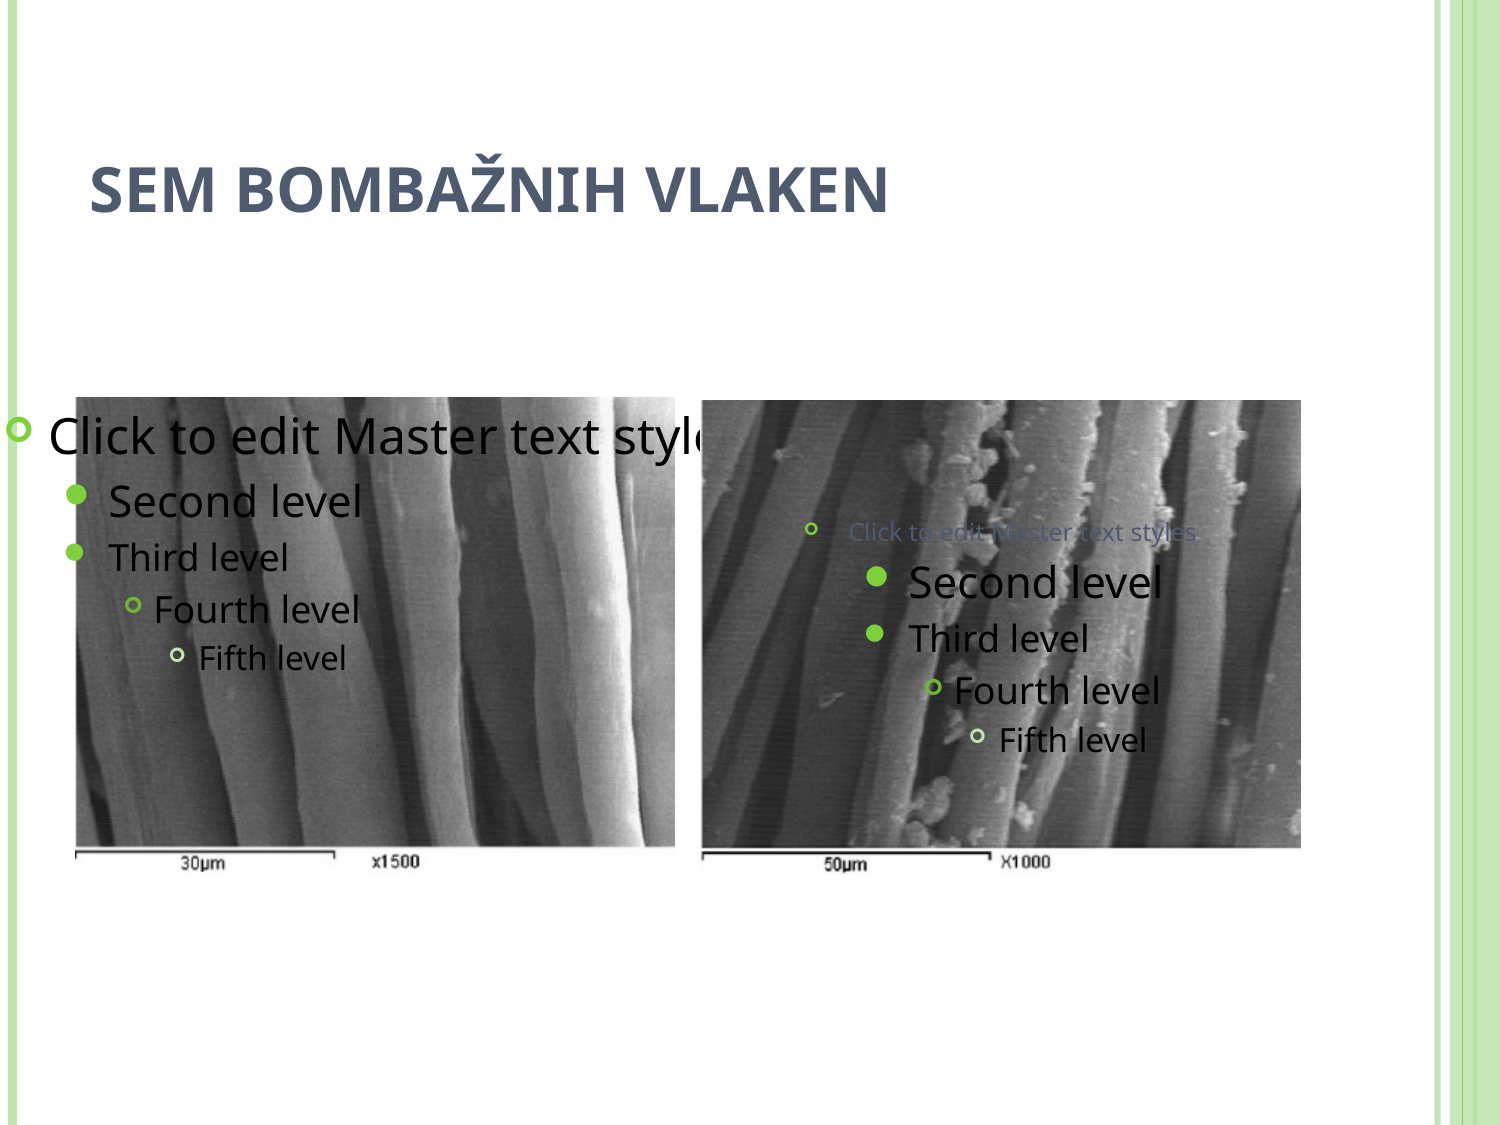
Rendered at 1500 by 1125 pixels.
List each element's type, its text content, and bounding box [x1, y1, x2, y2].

title SEM BOMBAŽNIH VLAKEN [75, 45, 1300, 233]
picture [700, 400, 1301, 875]
picture [75, 397, 675, 878]
